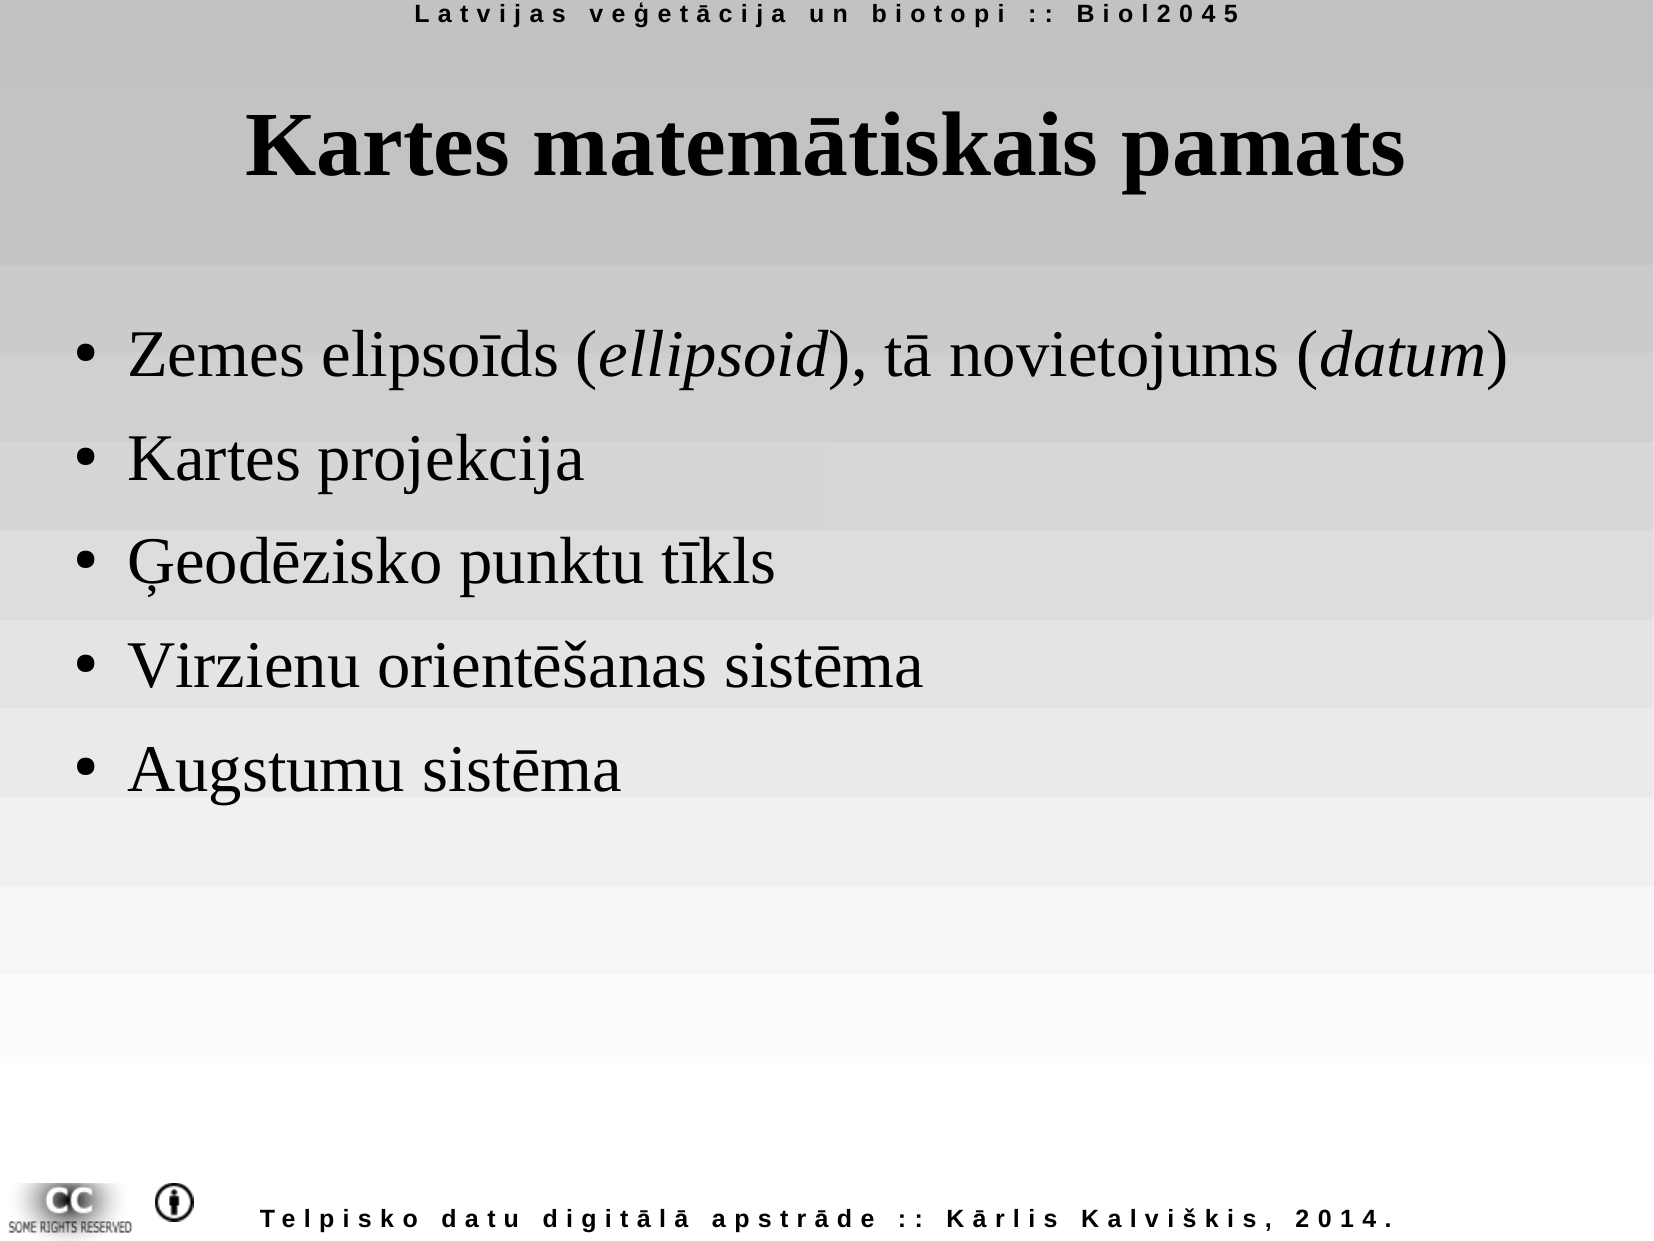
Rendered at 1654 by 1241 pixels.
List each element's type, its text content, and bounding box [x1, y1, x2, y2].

picture [0, 287, 1654, 1241]
title Kartes matemātiskais pamats [0, 1, 1654, 287]
list Zemes elipsoīds (ellipsoid), tā novietojums (datum) Kartes projekcija Ģeodēzisko punktu tīkls Virzienu orientēšanas sistēma Augstumu sistēma [56, 317, 1600, 1175]
